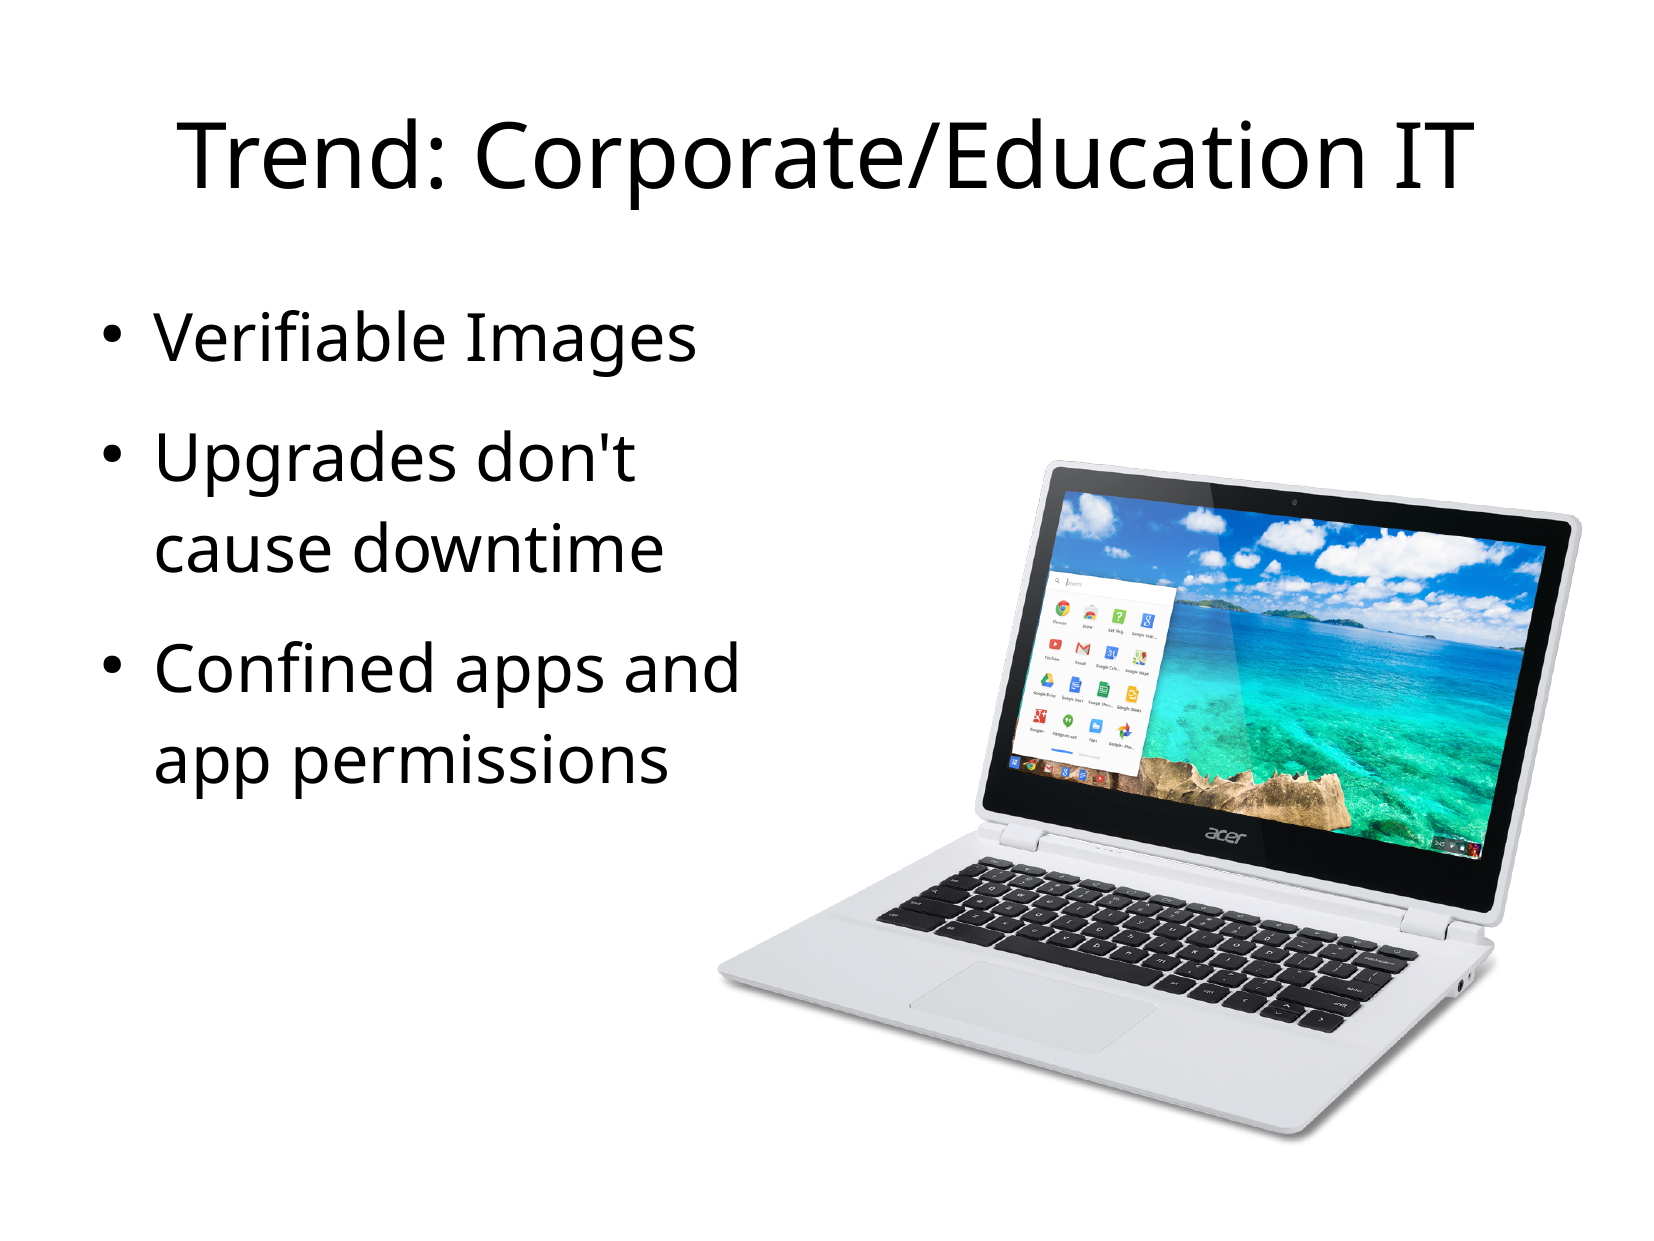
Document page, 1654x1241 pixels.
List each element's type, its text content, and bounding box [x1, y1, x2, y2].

picture [691, 321, 1615, 1241]
title Trend: Corporate/Education IT [82, 49, 1571, 257]
list Verifiable Images Upgrades don't cause downtime Confined apps and app permissions [82, 290, 809, 1010]
